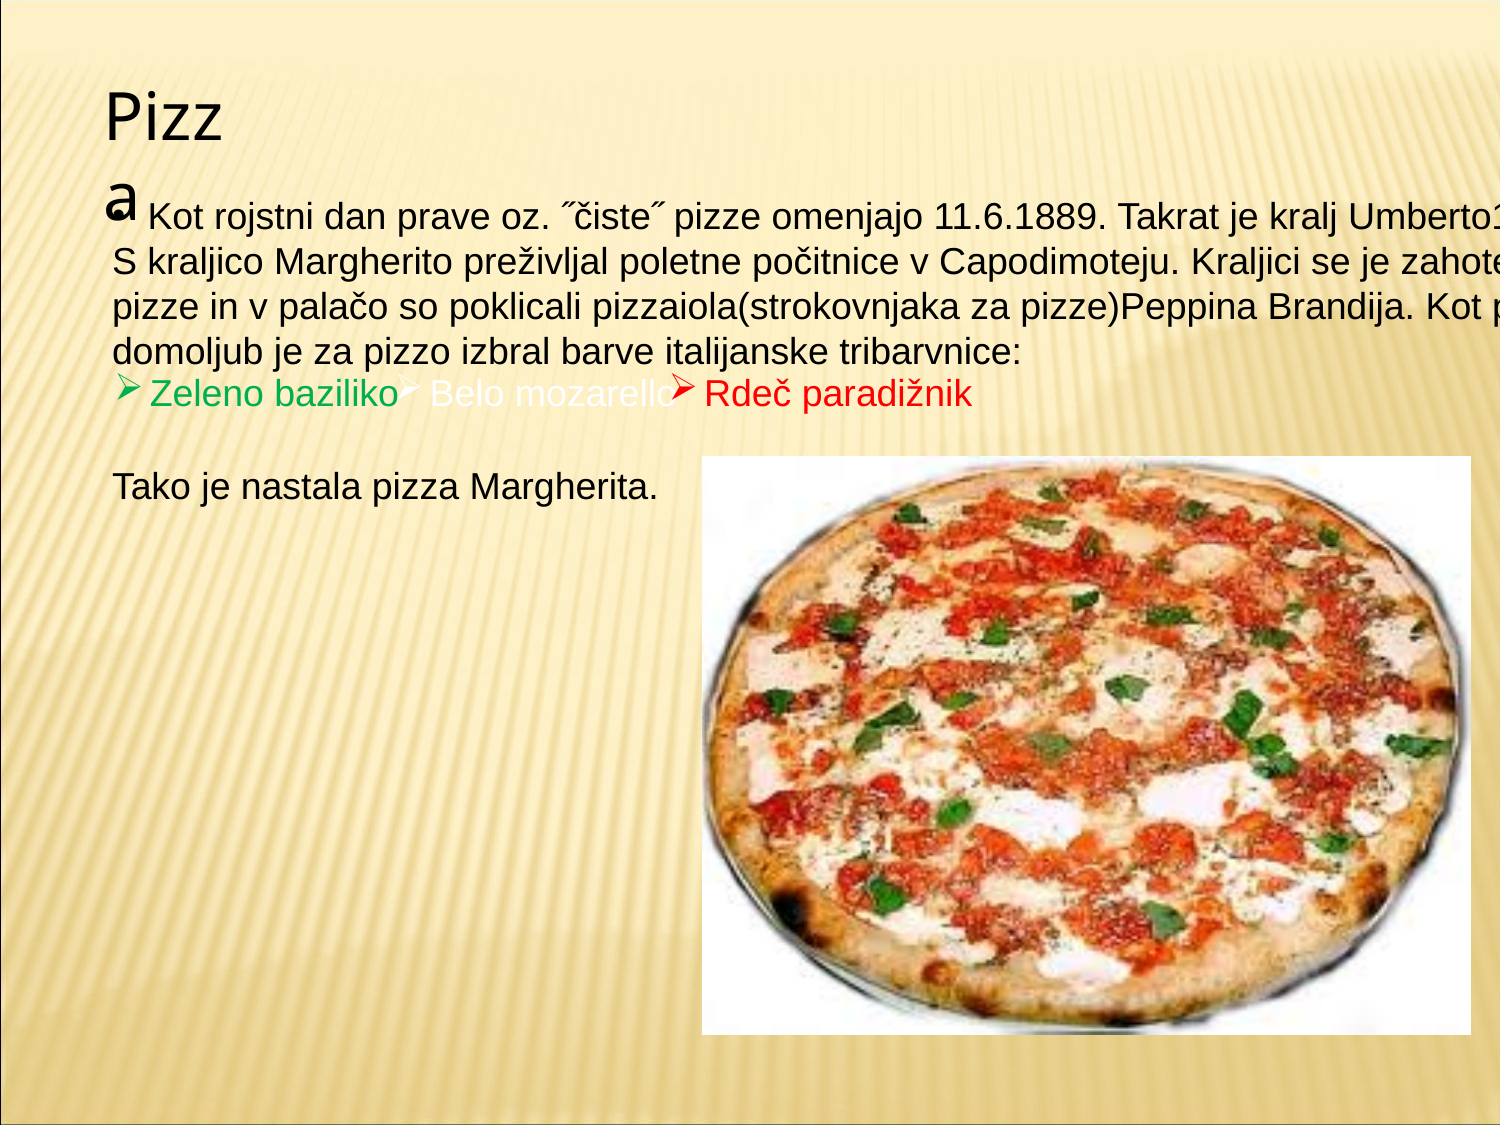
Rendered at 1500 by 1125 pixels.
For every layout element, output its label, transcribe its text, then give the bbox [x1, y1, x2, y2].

text_box Zeleno baziliko [99, 361, 379, 422]
text_box Pizza [88, 66, 266, 242]
text_box Rdeč paradižnik [653, 361, 987, 422]
picture [0, 0, 1500, 1125]
text_box Belo mozarello [379, 361, 653, 422]
text_box Kot rojstni dan prave oz. ˝čiste˝ pizze omenjajo 11.6.1889. Takrat je kralj Umberto1. S kraljico Margherito preživljal poletne počitnice v Capodimoteju. Kraljici se je zahotelo pizze in v palačo so poklicali pizzaiola(strokovnjaka za pizze)Peppina Brandija. Kot pravi domoljub je za pizzo izbral barve italijanske tribarvnice: Tako je nastala pizza Margherita. [97, 184, 1500, 605]
